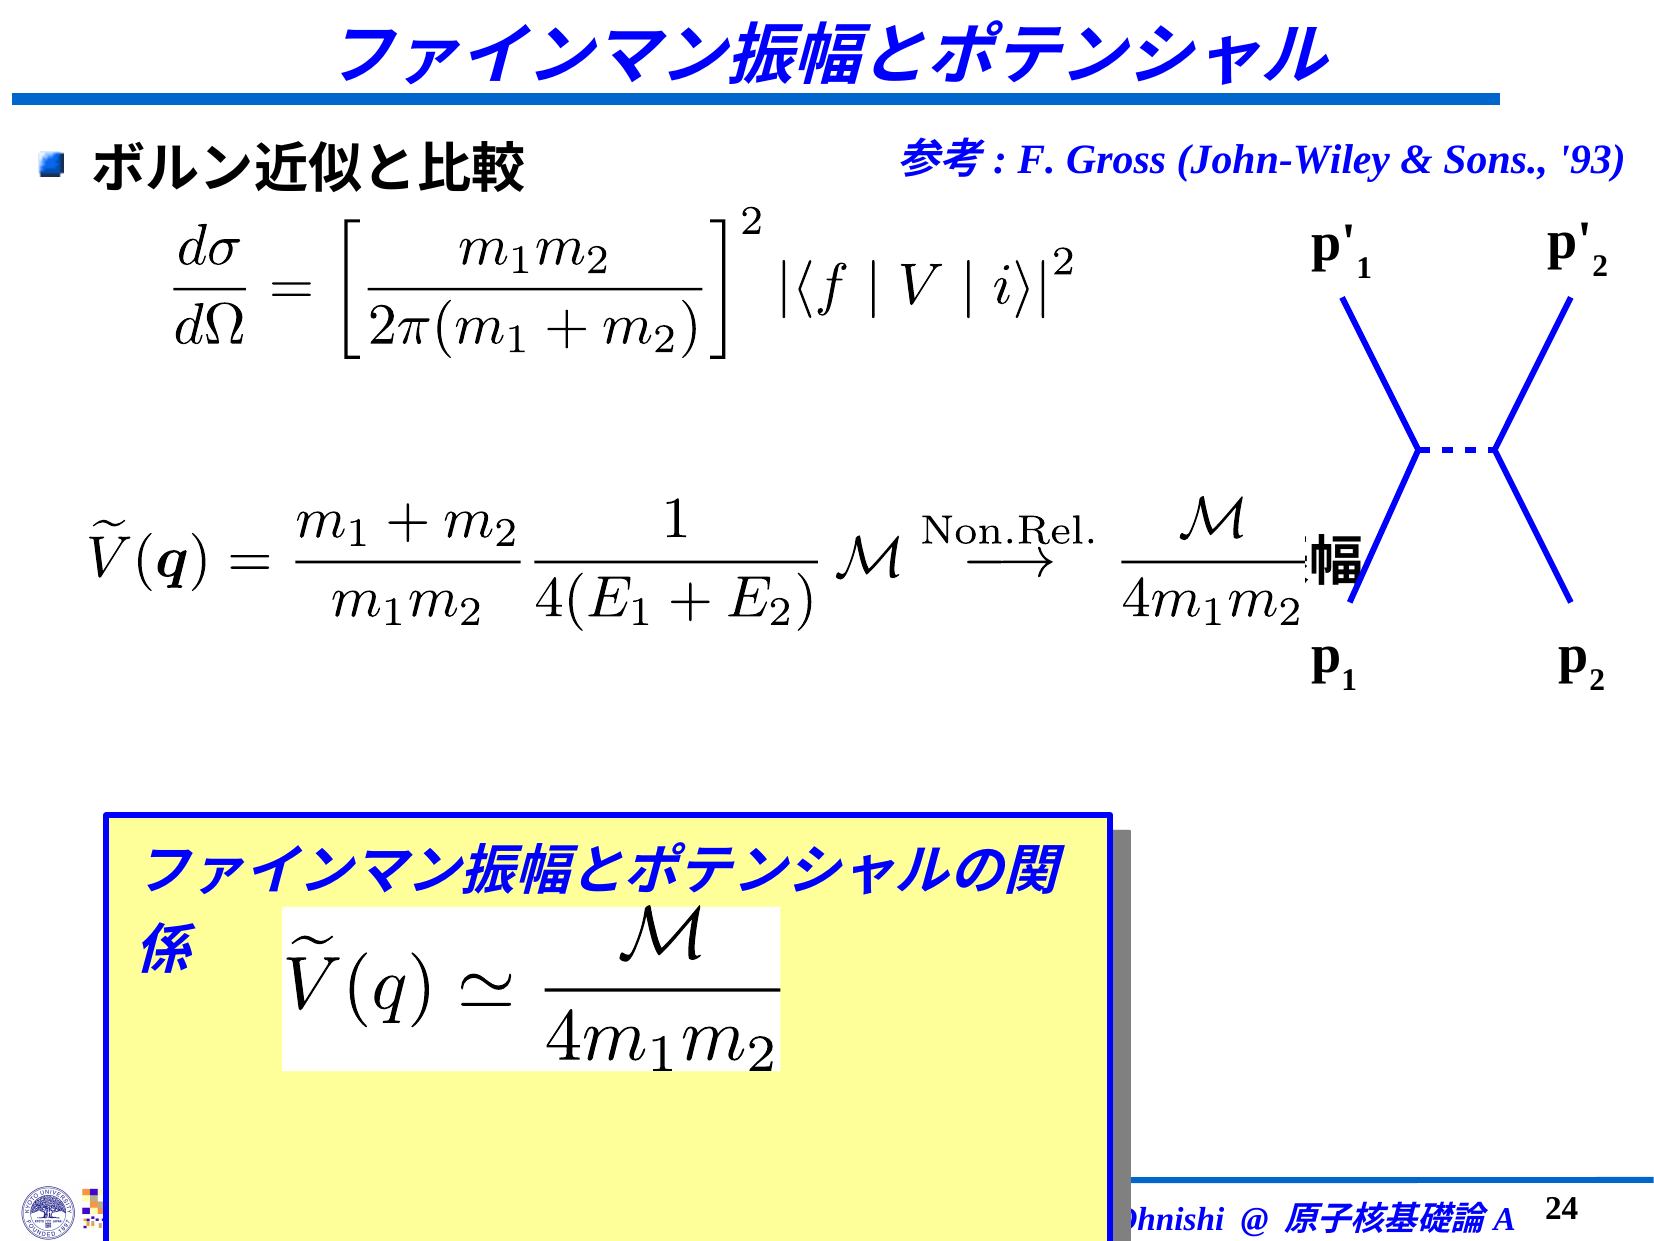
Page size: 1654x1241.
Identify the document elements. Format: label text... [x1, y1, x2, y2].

text_box [85, 496, 1305, 631]
text_box p2 [1559, 623, 1642, 697]
text_box p'2 [1547, 210, 1630, 284]
text_box [282, 905, 781, 1072]
text_box p'1 [1311, 212, 1394, 286]
title ファインマン振幅とポテンシャル [0, 0, 1654, 99]
text_box [173, 206, 1075, 359]
picture [77, 1179, 103, 1232]
list ボルン近似と比較 → ポテンシャルのフーリエ変換 ∝ファインマン振幅 [20, 124, 1621, 1137]
picture [20, 1185, 76, 1241]
text_box 参考: F. Gross (John-Wiley & Sons., '93) [897, 124, 1654, 172]
text_box p1 [1311, 623, 1394, 697]
text_box ファインマン振幅とポテンシャルの関係 [106, 814, 1111, 1123]
